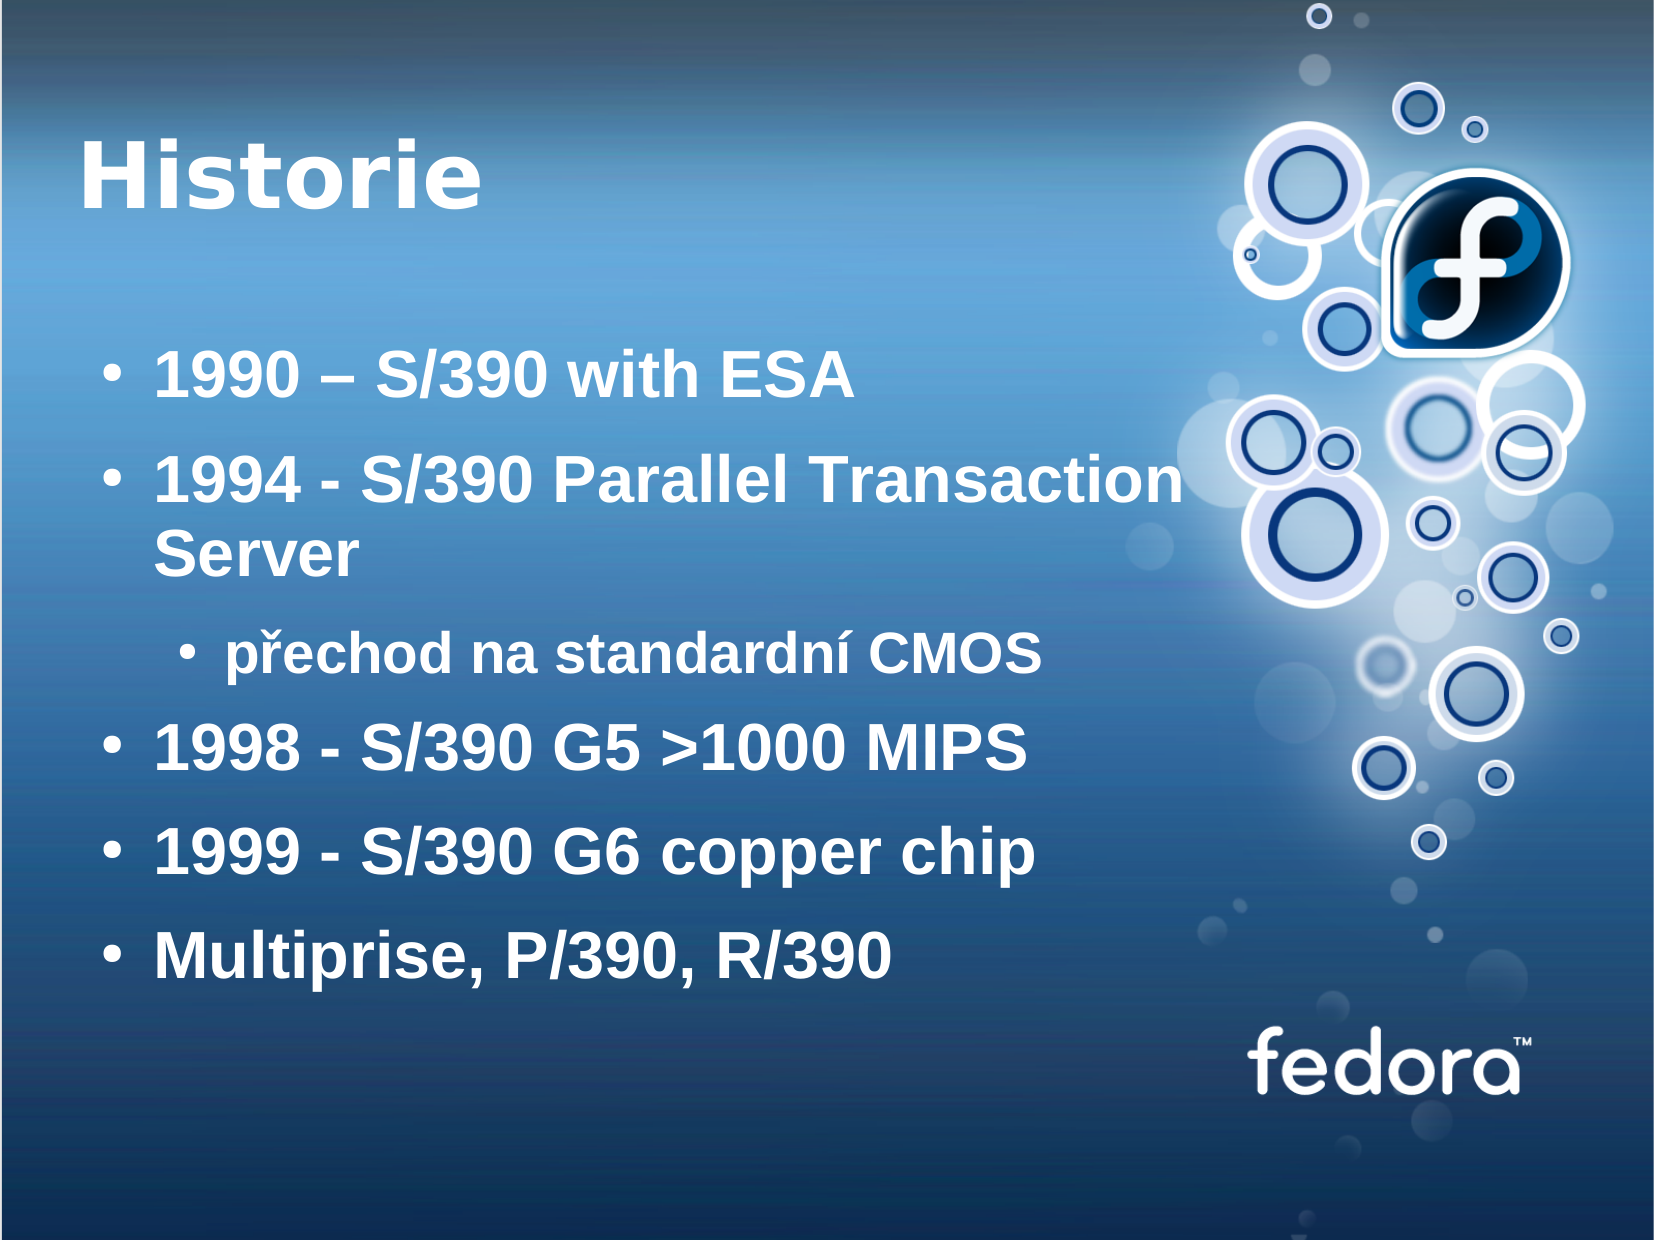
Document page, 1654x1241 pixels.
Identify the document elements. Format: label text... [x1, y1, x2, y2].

title Historie [76, 80, 1565, 273]
picture [1, 0, 1654, 1240]
list 1990 – S/390 with ESA 1994 - S/390 Parallel Transaction Server přechod na standardní CMOS 1998 - S/390 G5 >1000 MIPS 1999 - S/390 G6 copper chip Multiprise, P/390, R/390 [82, 337, 1388, 1142]
